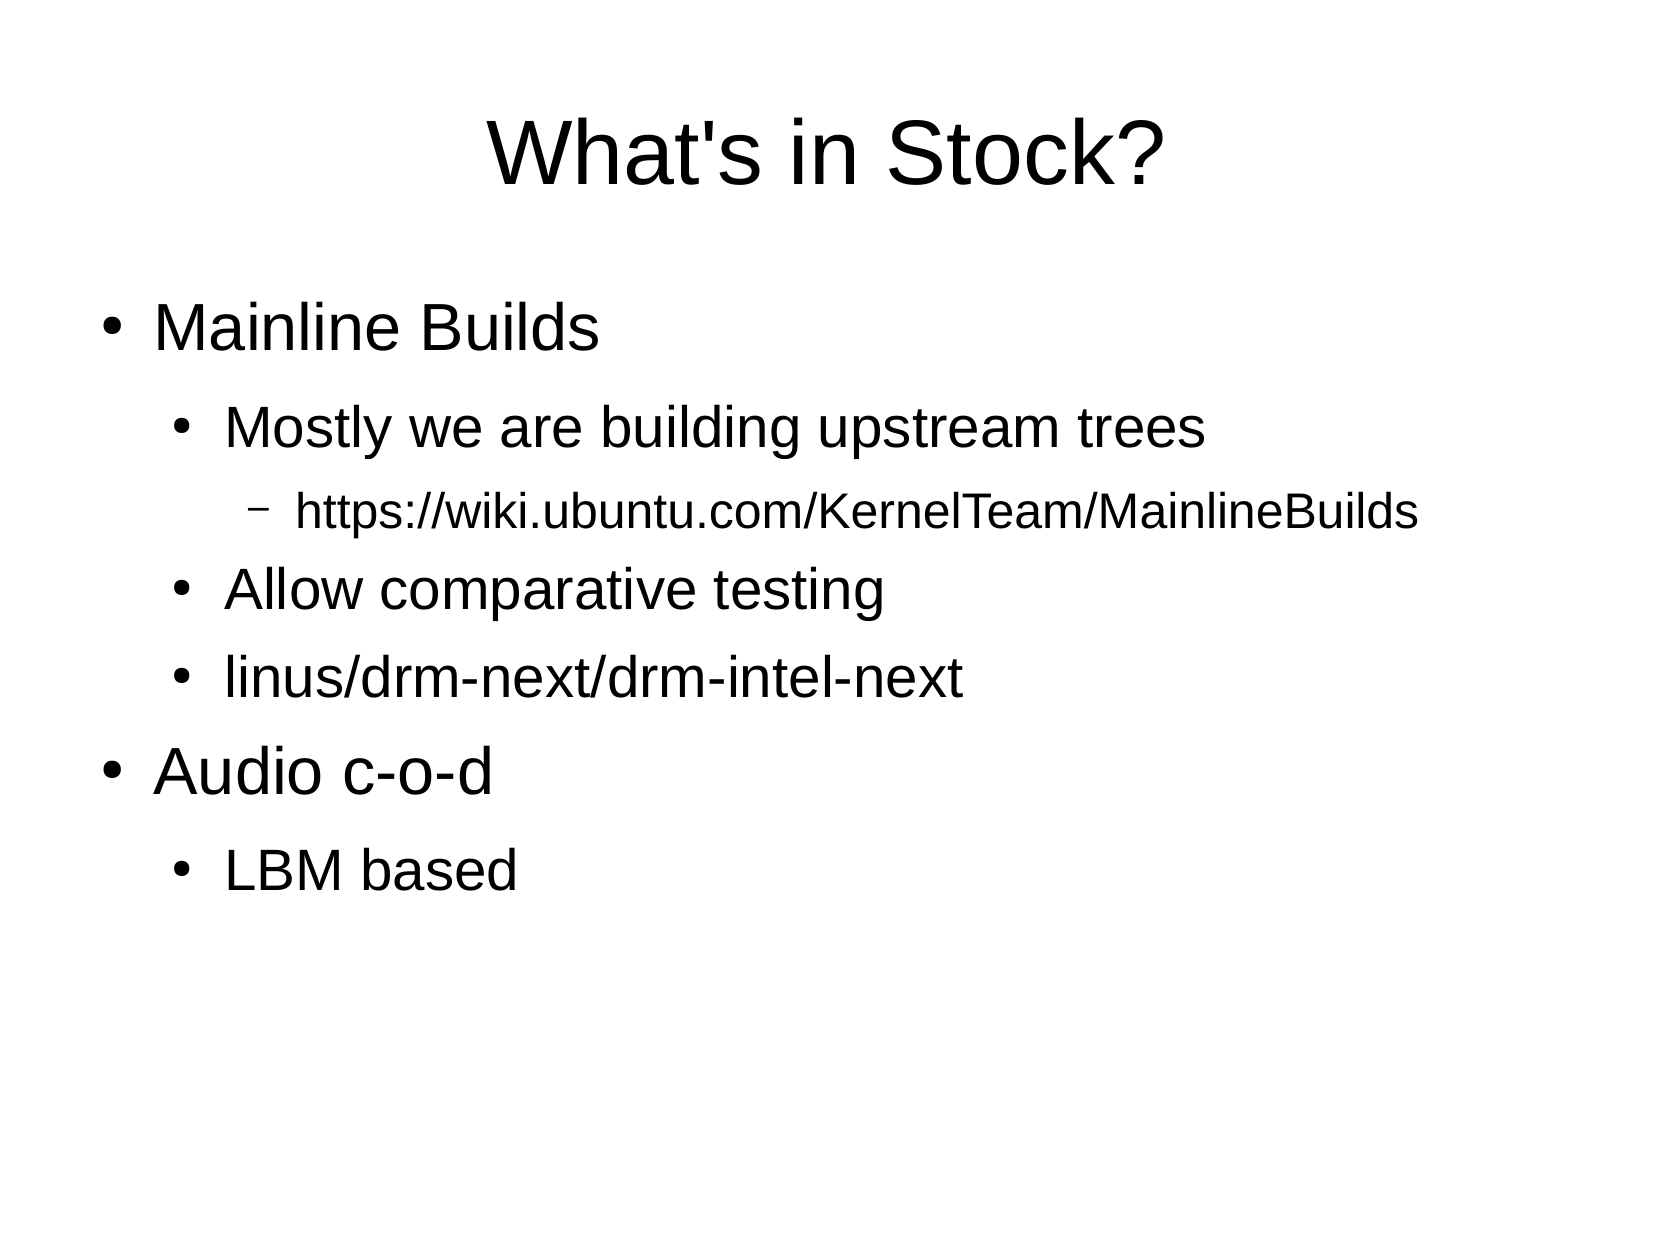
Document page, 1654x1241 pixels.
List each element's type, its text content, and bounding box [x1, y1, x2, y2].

title What's in Stock? [82, 56, 1571, 250]
list Mainline Builds Mostly we are building upstream trees https://wiki.ubuntu.com/KernelTeam/MainlineBuilds Allow comparative testing linus/drm-next/drm-intel-next Audio c-o-d LBM based [82, 290, 1571, 1109]
